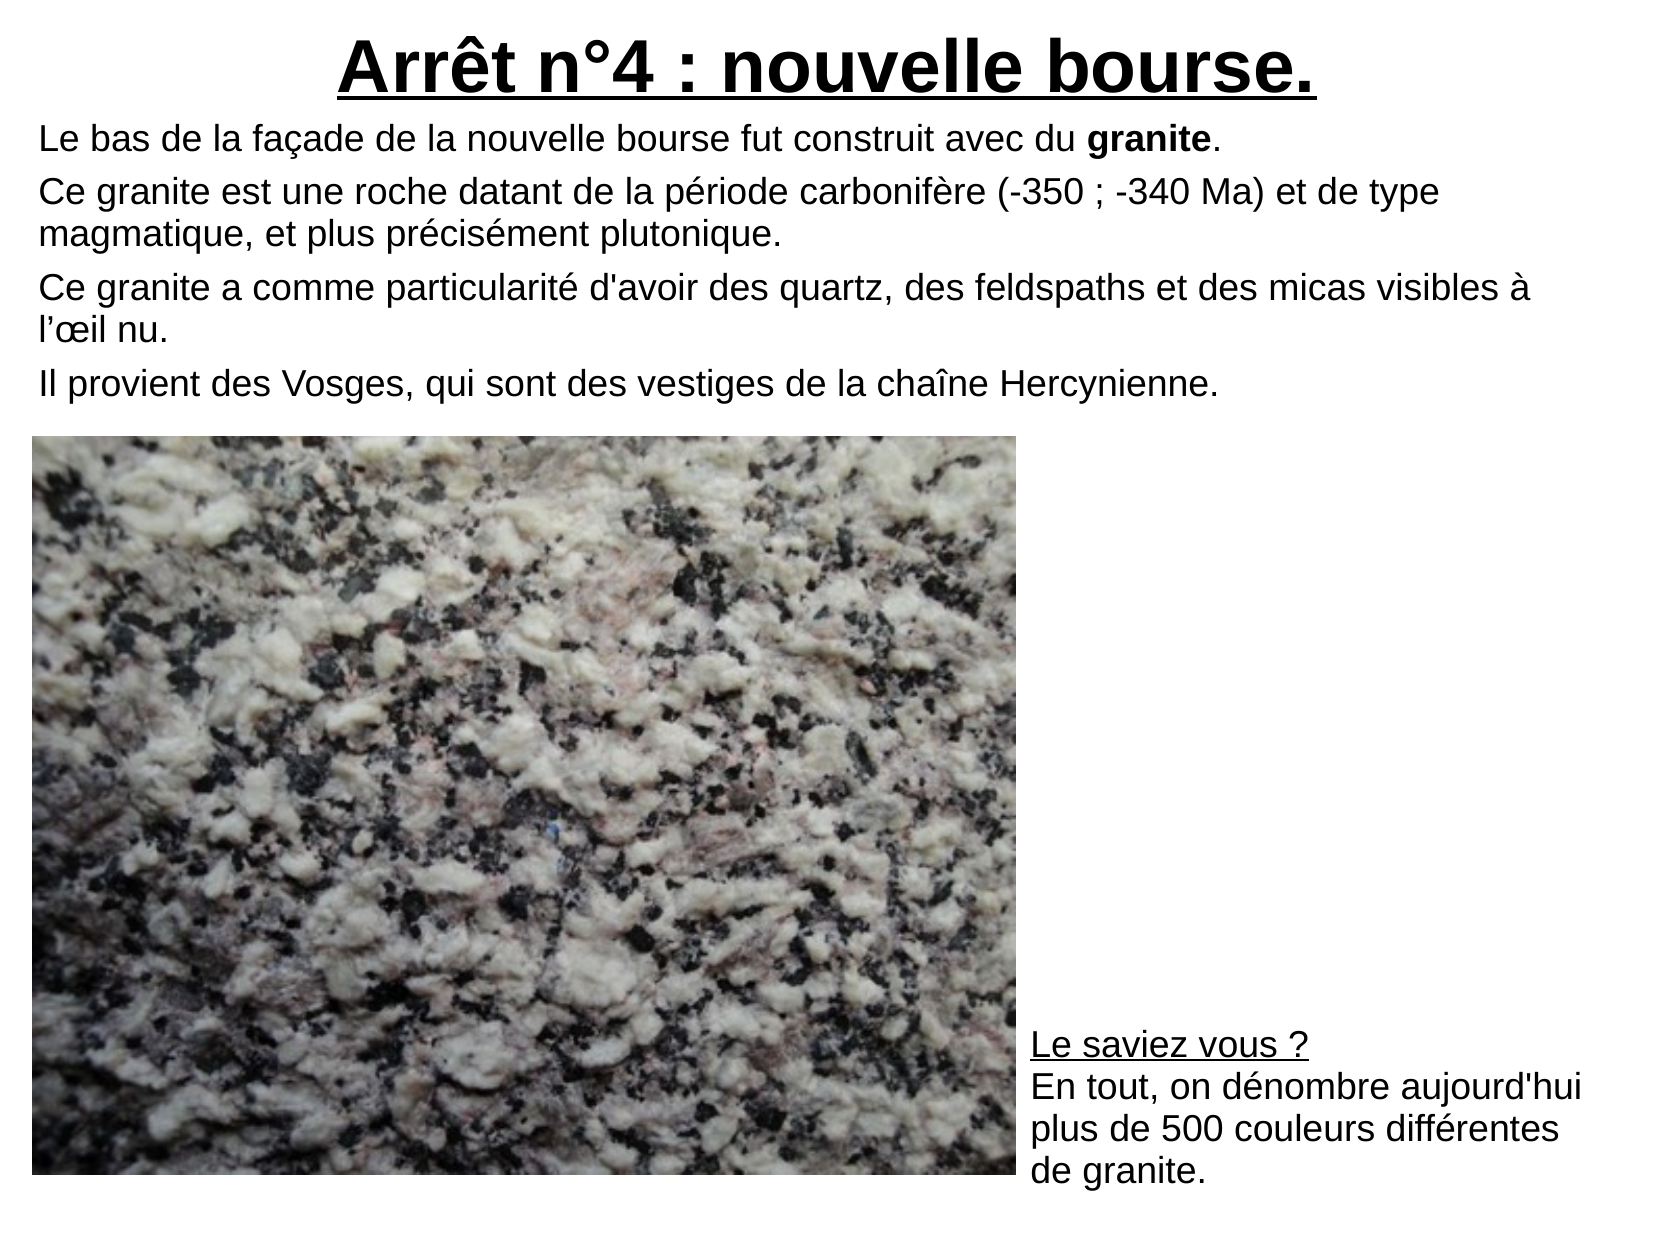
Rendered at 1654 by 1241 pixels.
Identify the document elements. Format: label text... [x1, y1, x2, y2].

text_box Le bas de la façade de la nouvelle bourse fut construit avec du granite. Ce granite est une roche datant de la période carbonifère (-350 ; -340 Ma) et de type magmatique, et plus précisément plutonique. Ce granite a comme particularité d'avoir des quartz, des feldspaths et des micas visibles à l’œil nu. Il provient des Vosges, qui sont des vestiges de la chaîne Hercynienne. [23, 109, 1595, 456]
picture [32, 436, 1016, 1175]
title Arrêt n°4 : nouvelle bourse. [82, 24, 1571, 109]
text_box Le saviez vous ? En tout, on dénombre aujourd'hui plus de 500 couleurs différentes de granite. [1015, 1015, 1619, 1199]
